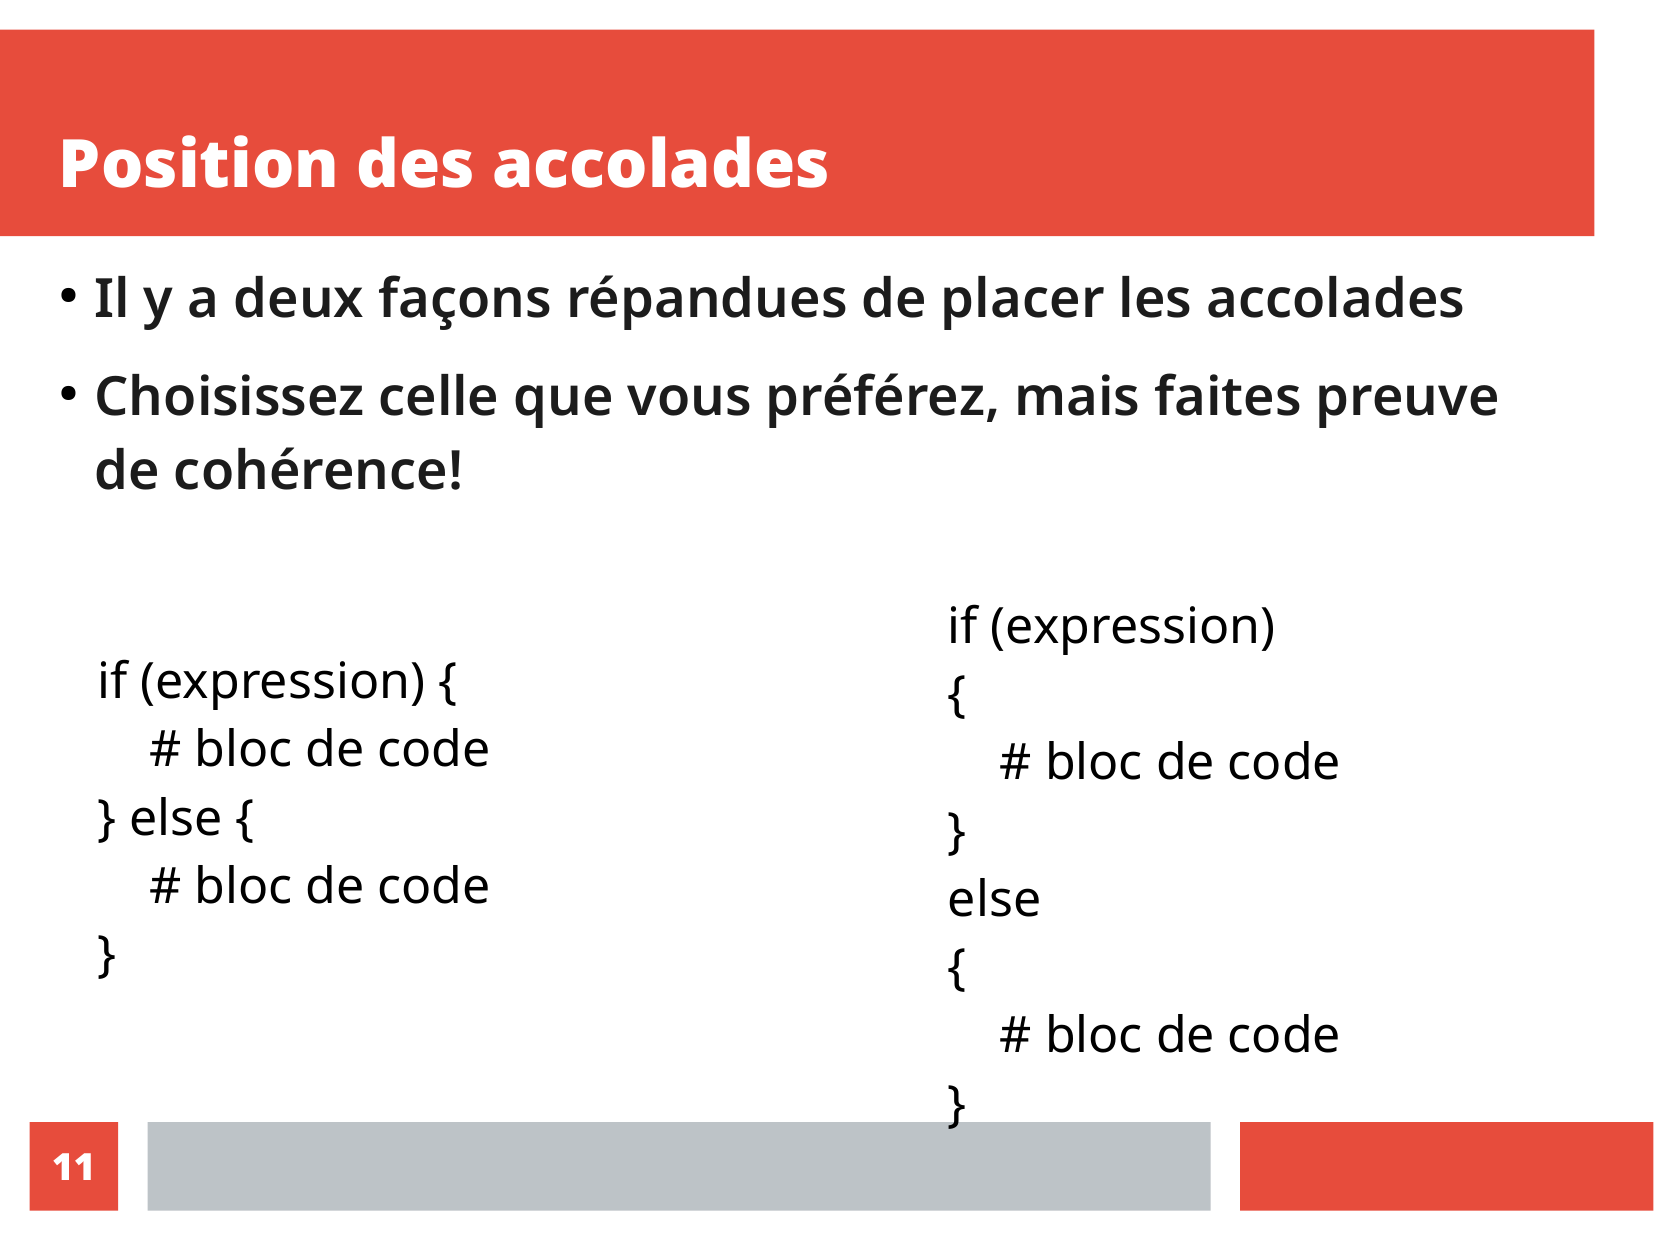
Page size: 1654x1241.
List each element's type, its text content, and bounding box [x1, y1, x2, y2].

text_box if (expression) { # bloc de code } else { # bloc de code } [82, 637, 709, 944]
list Il y a deux façons répandues de placer les accolades Choisissez celle que vous préférez, mais faites preuve de cohérence! [59, 259, 1565, 562]
title Position des accolades [59, 59, 1595, 207]
text_box if (expression) { # bloc de code } else { # bloc de code } [933, 582, 1560, 1063]
